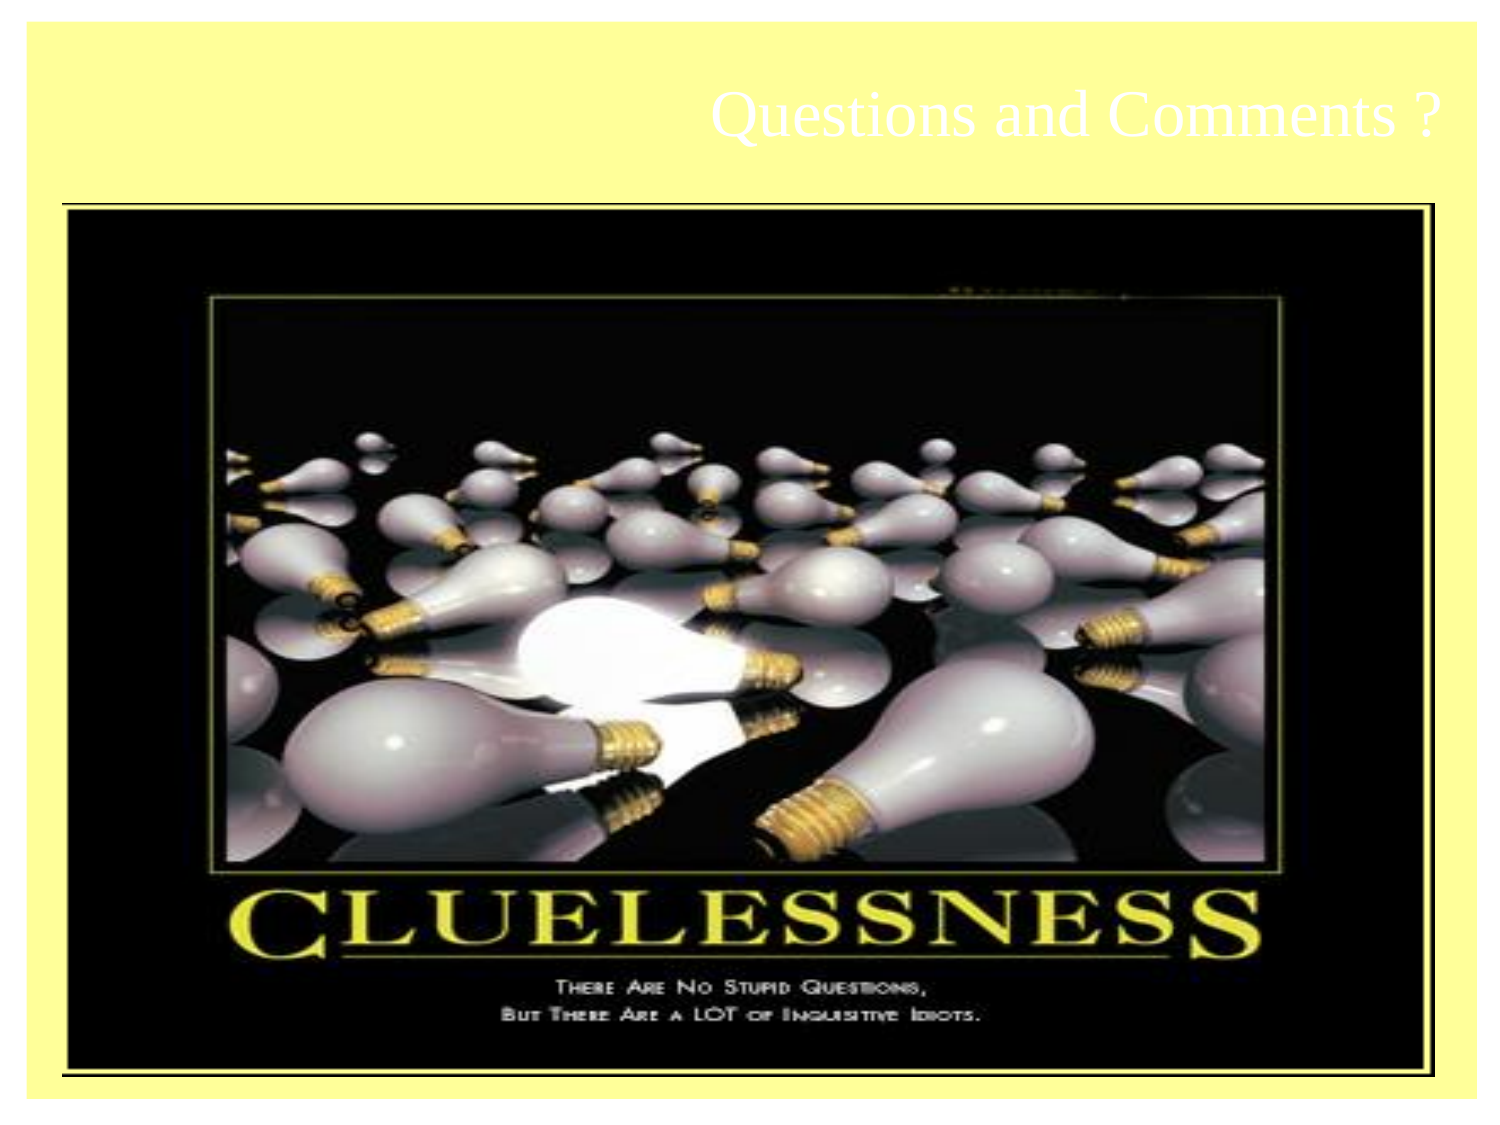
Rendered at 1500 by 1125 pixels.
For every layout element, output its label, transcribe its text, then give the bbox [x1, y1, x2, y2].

picture [62, 203, 1435, 1077]
title Questions and Comments ? [283, 55, 1445, 241]
